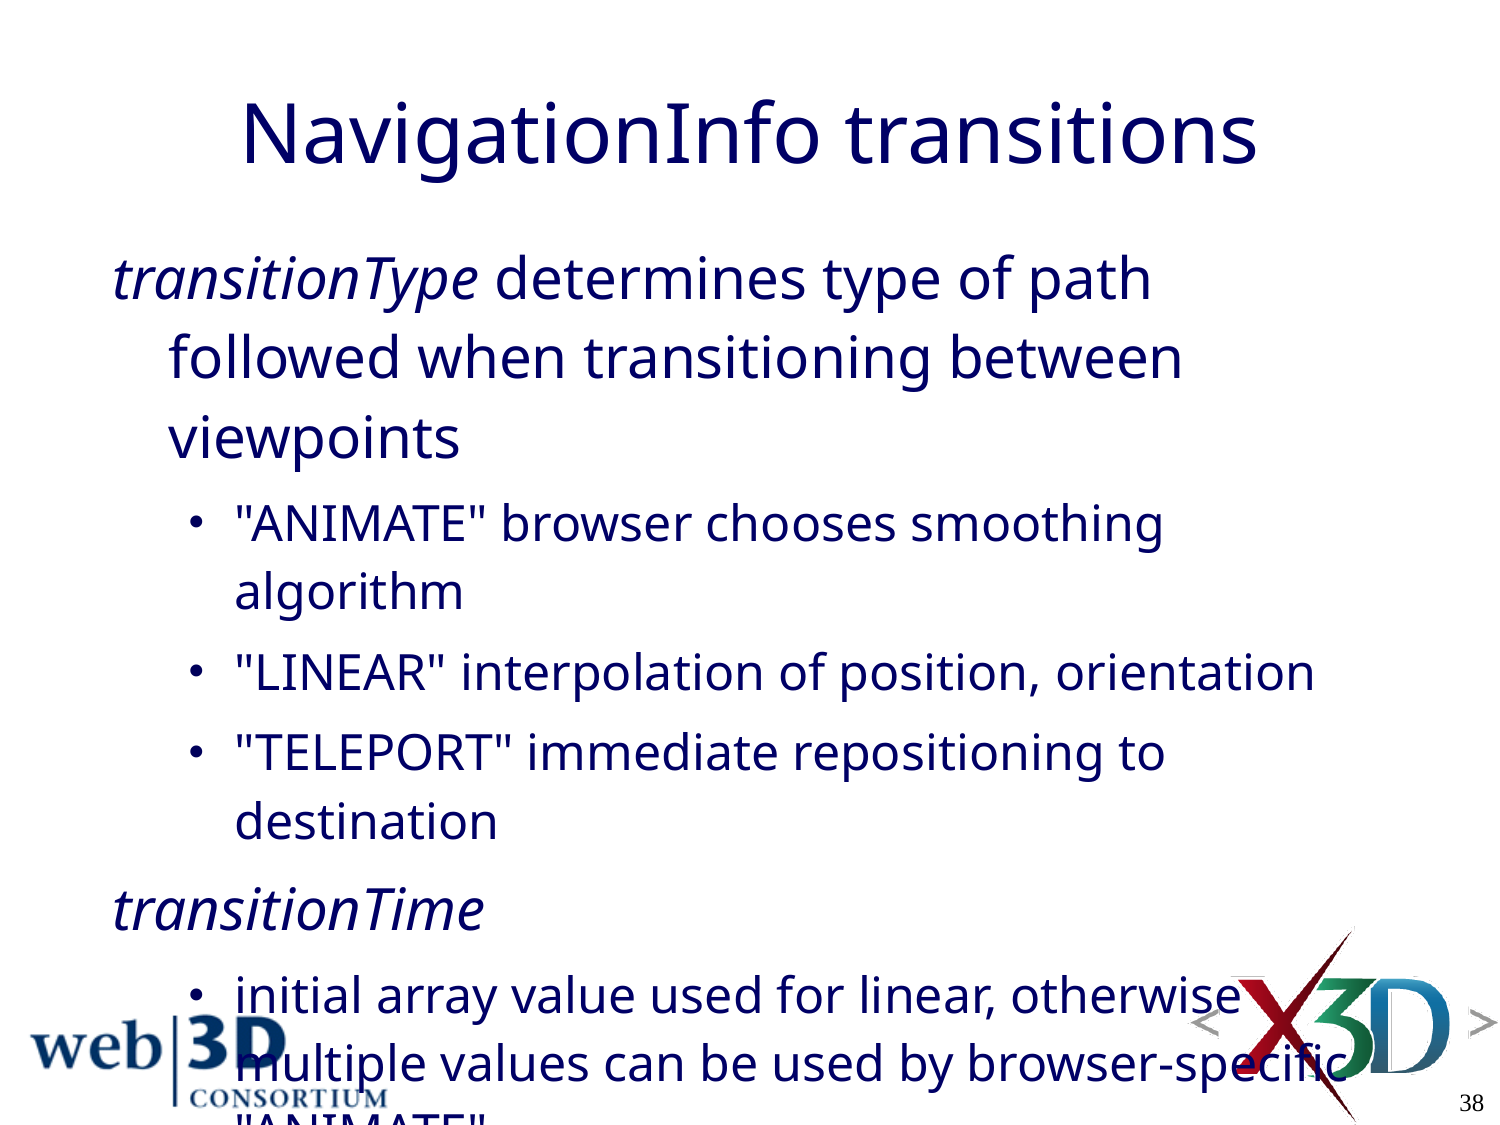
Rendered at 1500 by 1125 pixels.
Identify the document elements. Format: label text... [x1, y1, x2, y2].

title NavigationInfo transitions [112, 44, 1388, 218]
picture [406, 1068, 413, 1077]
picture [383, 1000, 396, 1010]
picture [329, 1000, 342, 1010]
picture [1221, 989, 1235, 997]
picture [12, 998, 413, 1118]
list transitionType determines type of path followed when transitioning between viewpoints "ANIMATE" browser chooses smoothing algorithm "LINEAR" interpolation of position, orientation "TELEPORT" immediate repositioning to destination transitionTime initial array value used for linear, otherwise multiple values can be used by browser-specific "ANIMATE" transitionComplete lets author know when done SFBool boolean event sent when move is finished [112, 237, 1388, 986]
picture [406, 1057, 413, 1065]
picture [1187, 926, 1500, 1125]
